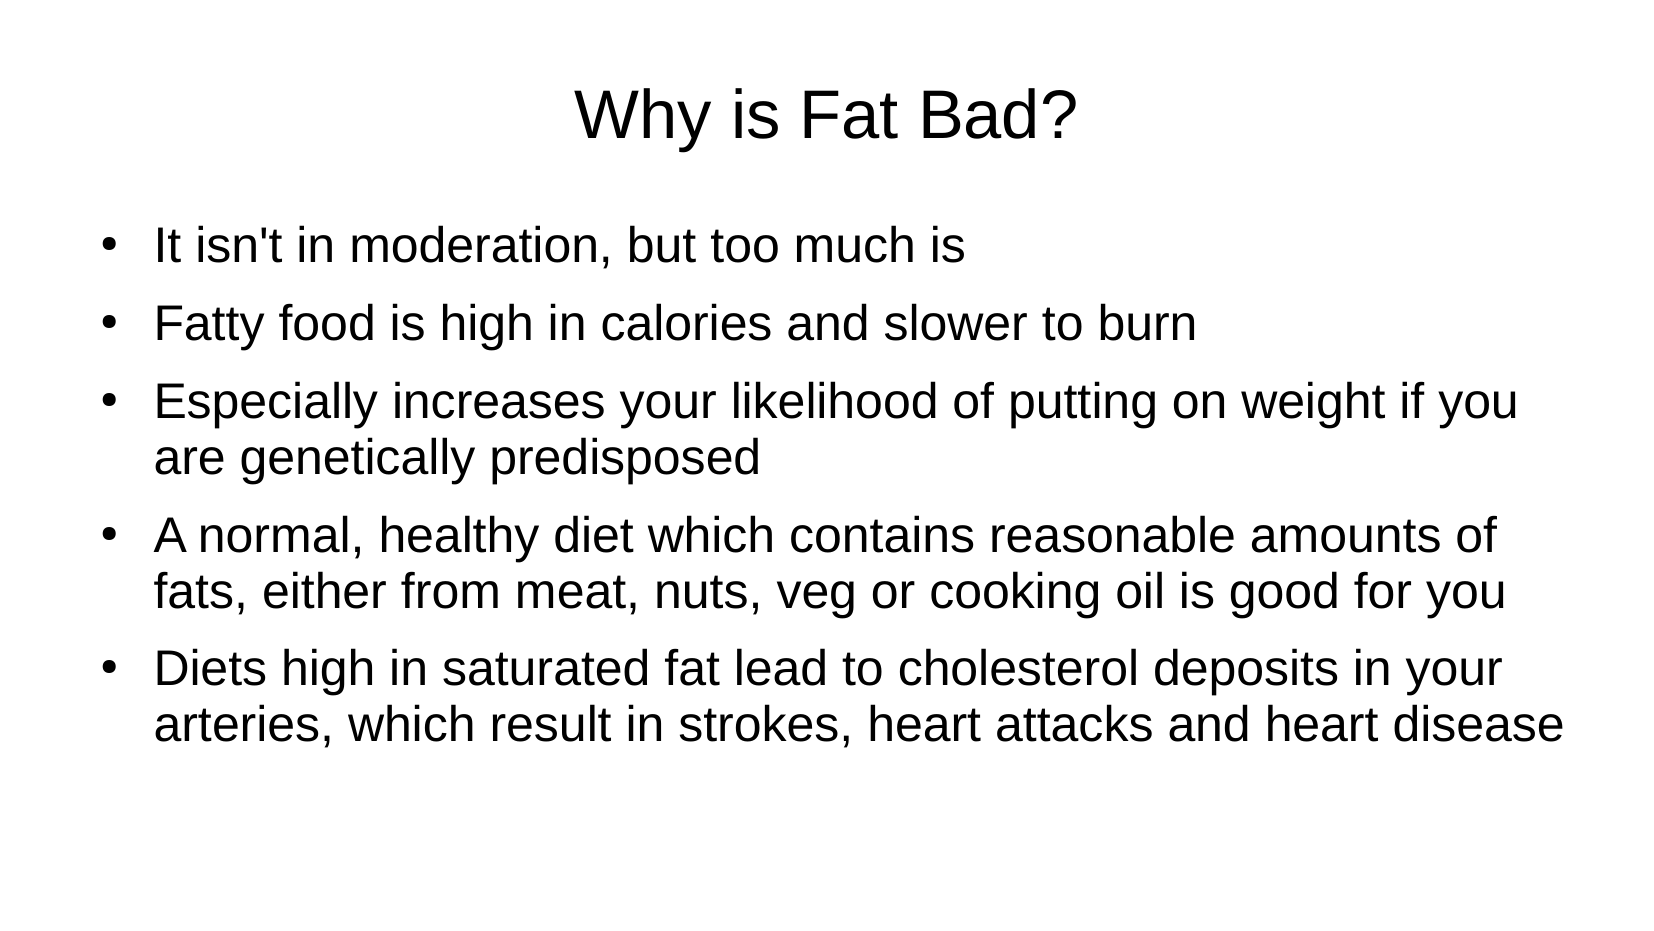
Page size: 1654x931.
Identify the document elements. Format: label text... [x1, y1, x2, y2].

list It isn't in moderation, but too much is Fatty food is high in calories and slower to burn Especially increases your likelihood of putting on weight if you are genetically predisposed A normal, healthy diet which contains reasonable amounts of fats, either from meat, nuts, veg or cooking oil is good for you Diets high in saturated fat lead to cholesterol deposits in your arteries, which result in strokes, heart attacks and heart disease [82, 217, 1571, 886]
title Why is Fat Bad? [82, 37, 1571, 193]
